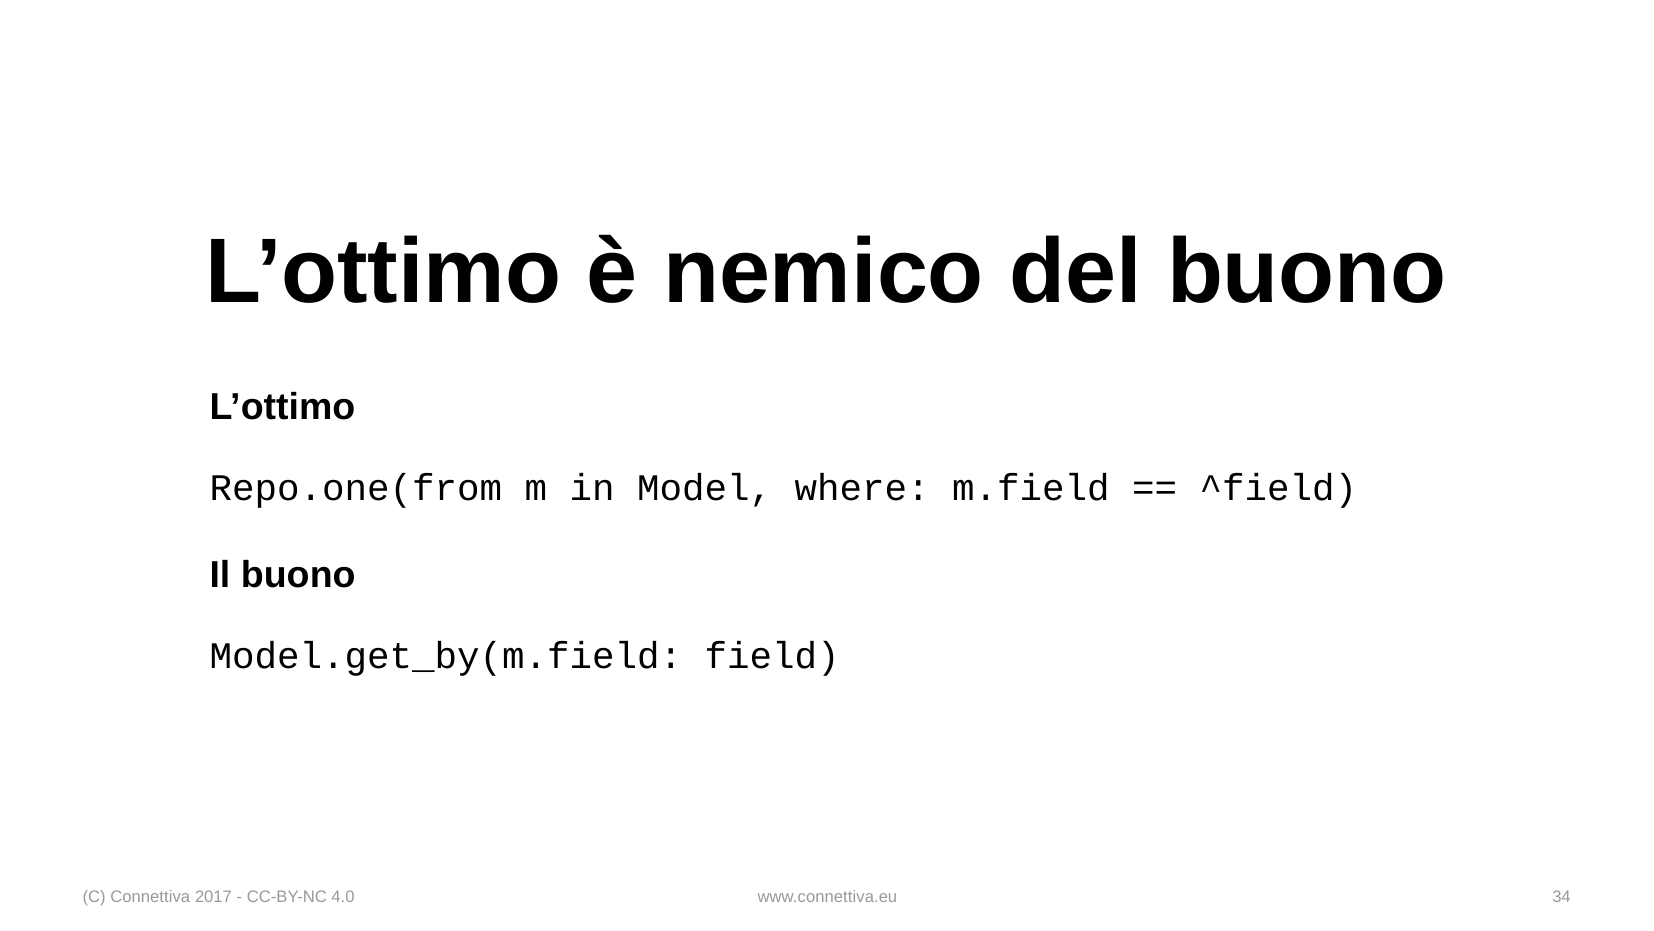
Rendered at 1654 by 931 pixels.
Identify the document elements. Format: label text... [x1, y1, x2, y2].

title L’ottimo è nemico del buono [82, 167, 1571, 375]
text_box L’ottimo Repo.one(from m in Model, where: m.field == ^field) Il buono Model.get_by(m.field: field) [194, 377, 1530, 685]
